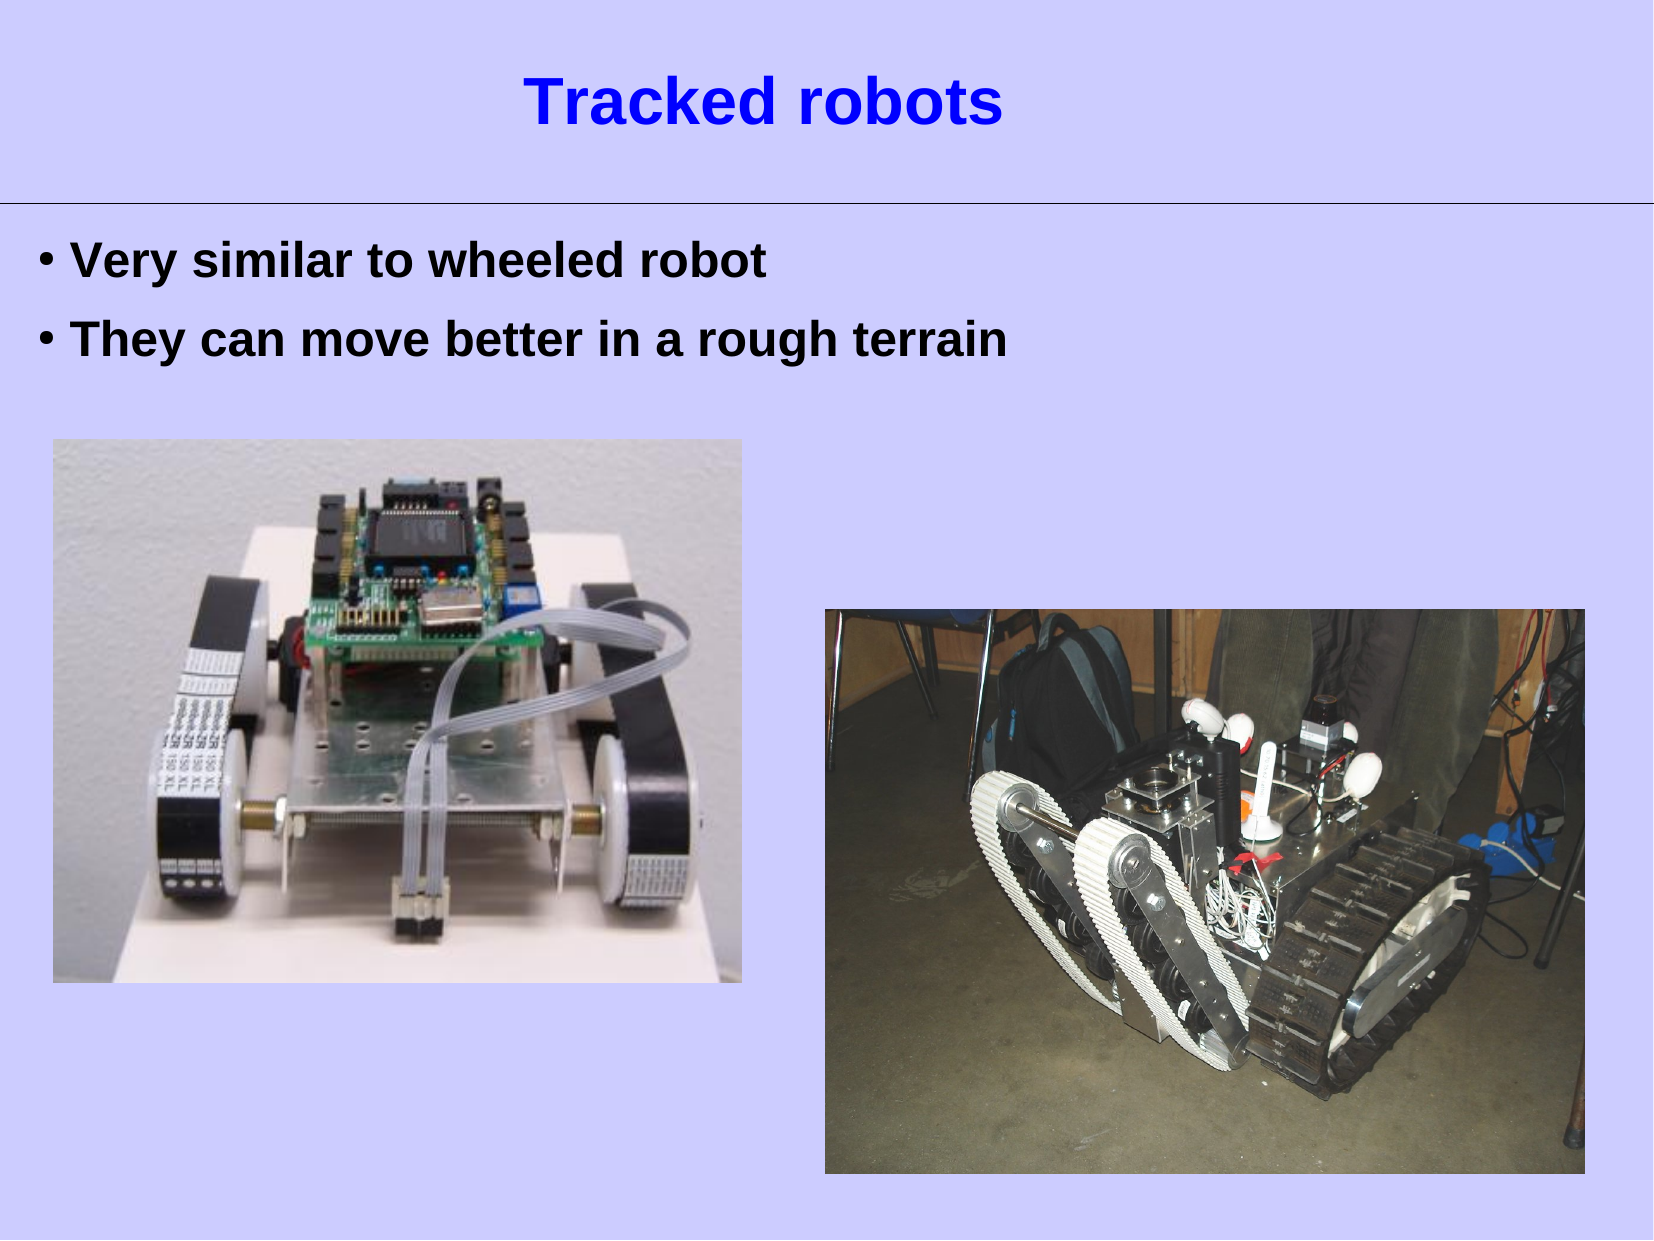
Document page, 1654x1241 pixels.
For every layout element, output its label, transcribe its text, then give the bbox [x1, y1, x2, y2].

text_box Very similar to wheeled robot They can move better in a rough terrain [37, 232, 1540, 368]
picture [825, 609, 1585, 1174]
picture [53, 439, 742, 983]
title Tracked robots [126, 0, 1402, 191]
